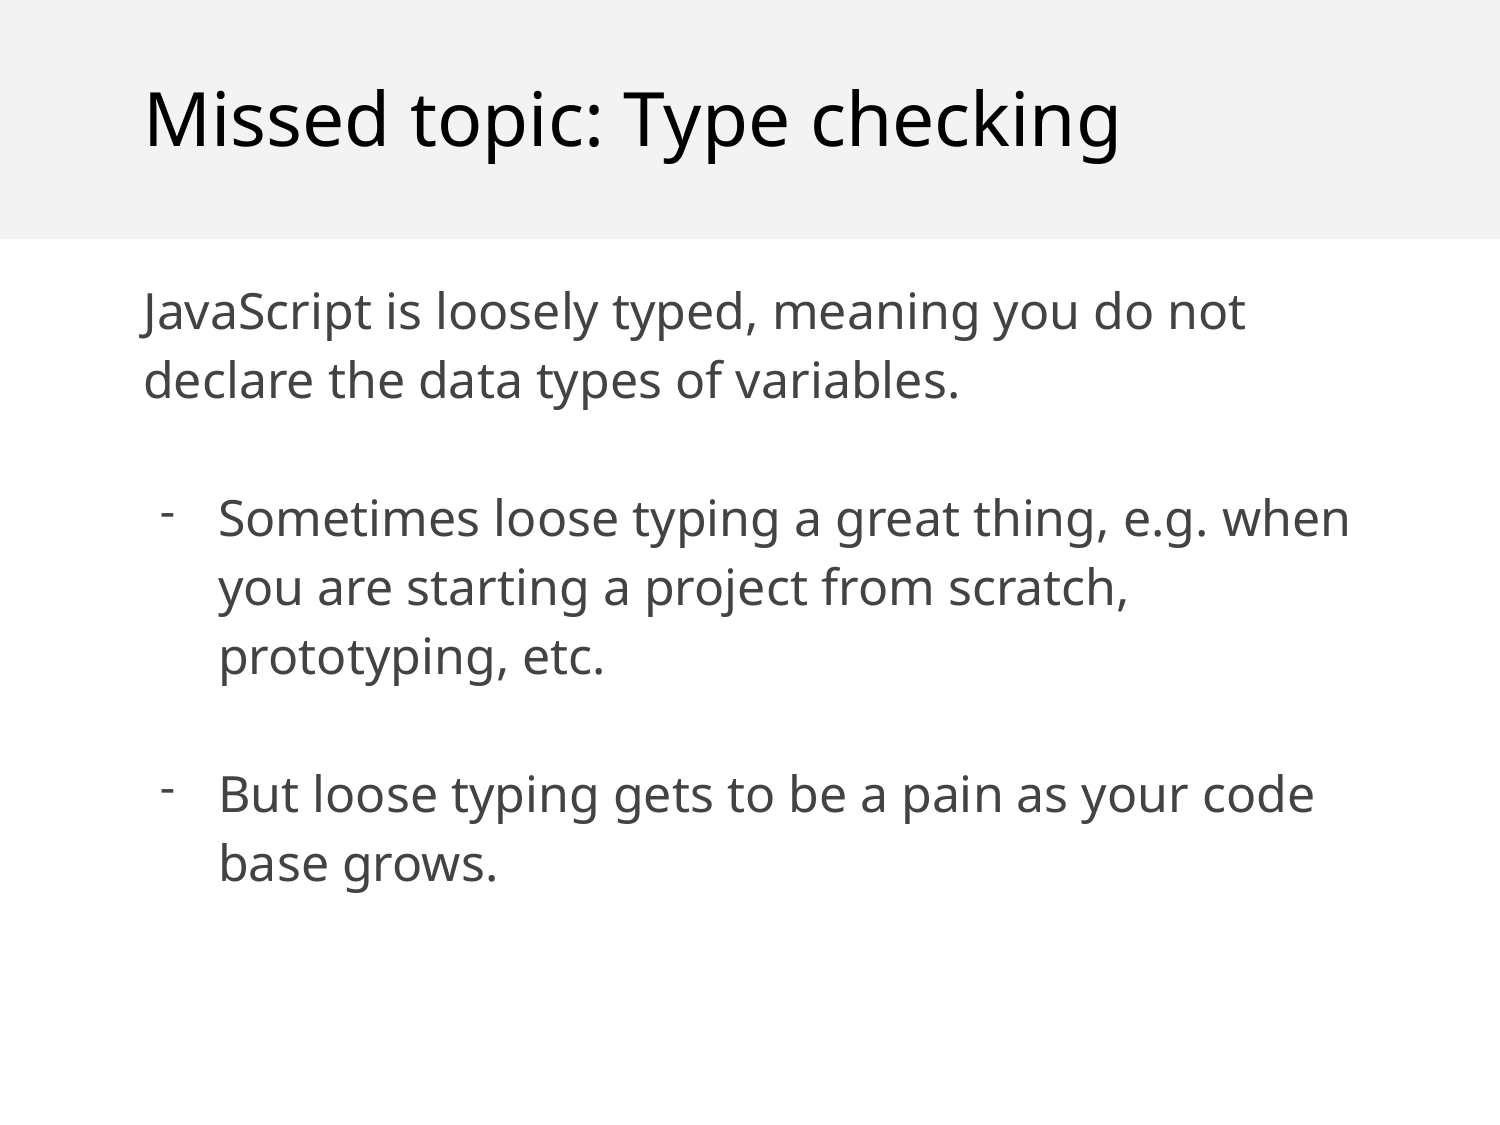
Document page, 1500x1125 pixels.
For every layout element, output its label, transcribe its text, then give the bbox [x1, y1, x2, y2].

title Missed topic: Type checking [128, 56, 1372, 183]
list JavaScript is loosely typed, meaning you do not declare the data types of variables. Sometimes loose typing a great thing, e.g. when you are starting a project from scratch, prototyping, etc. But loose typing gets to be a pain as your code base grows. [128, 255, 1372, 1083]
